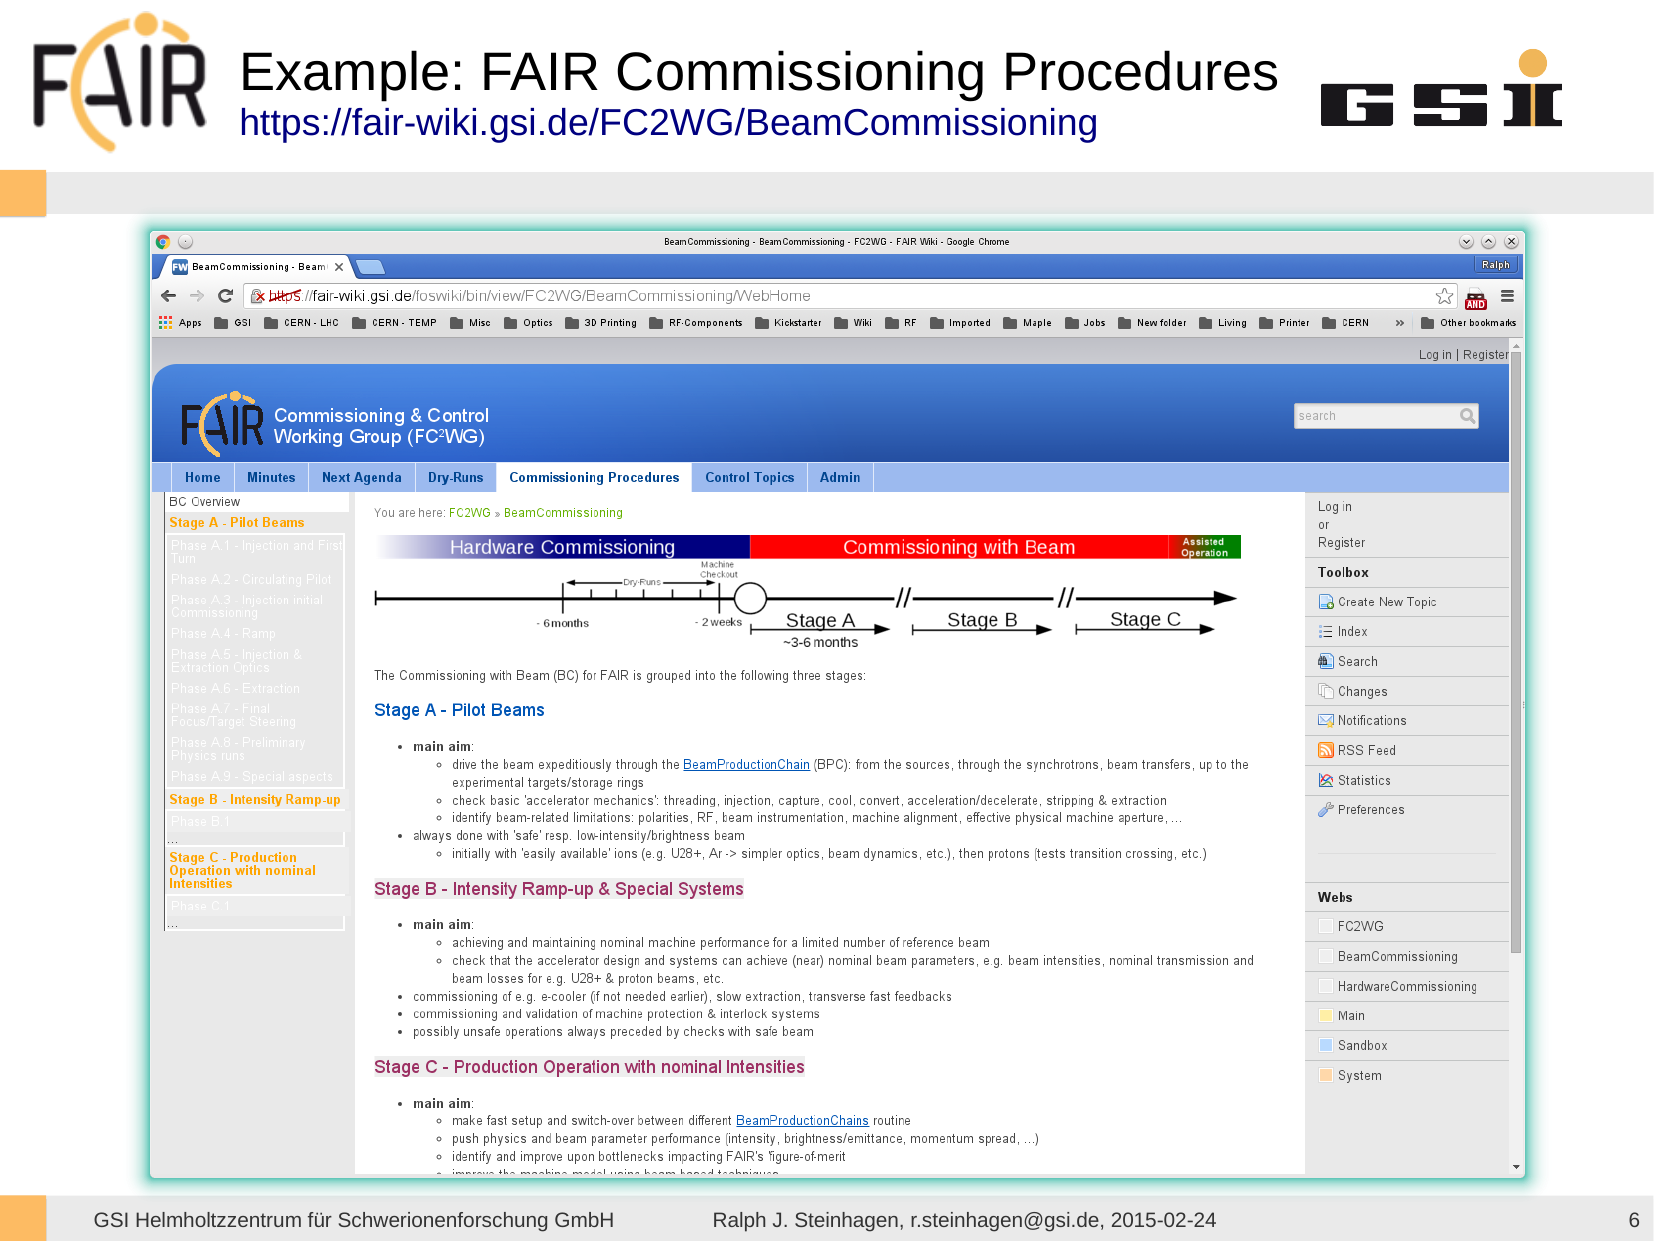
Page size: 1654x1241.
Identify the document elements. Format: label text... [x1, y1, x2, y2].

picture [1319, 46, 1564, 129]
picture [33, 10, 207, 155]
picture [110, 191, 1564, 1217]
title Example: FAIR Commissioning Procedures https://fair-wiki.gsi.de/FC2WG/BeamCommissioning [239, 23, 1301, 162]
